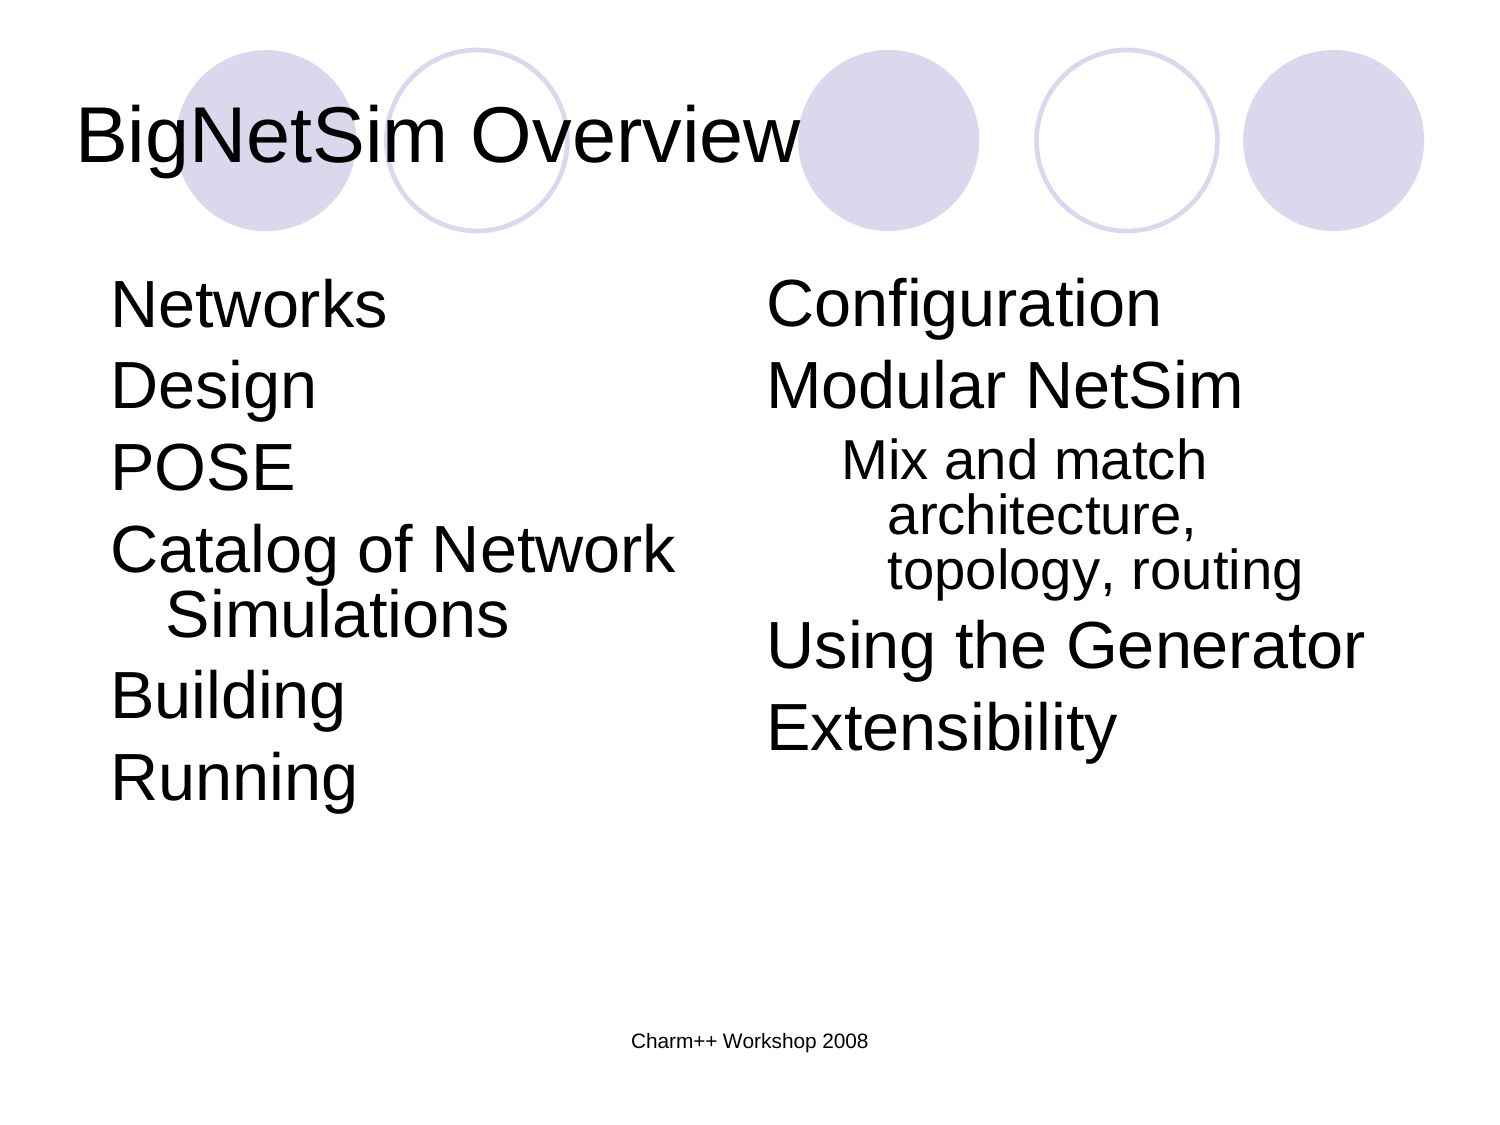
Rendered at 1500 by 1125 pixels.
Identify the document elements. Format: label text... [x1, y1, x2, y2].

title BigNetSim Overview [75, 45, 1426, 233]
list Configuration Modular NetSim Mix and match architecture, topology, routing Using the Generator Extensibility [766, 274, 1392, 984]
list Networks Design POSE Catalog of Network Simulations Building Running [110, 275, 736, 1023]
